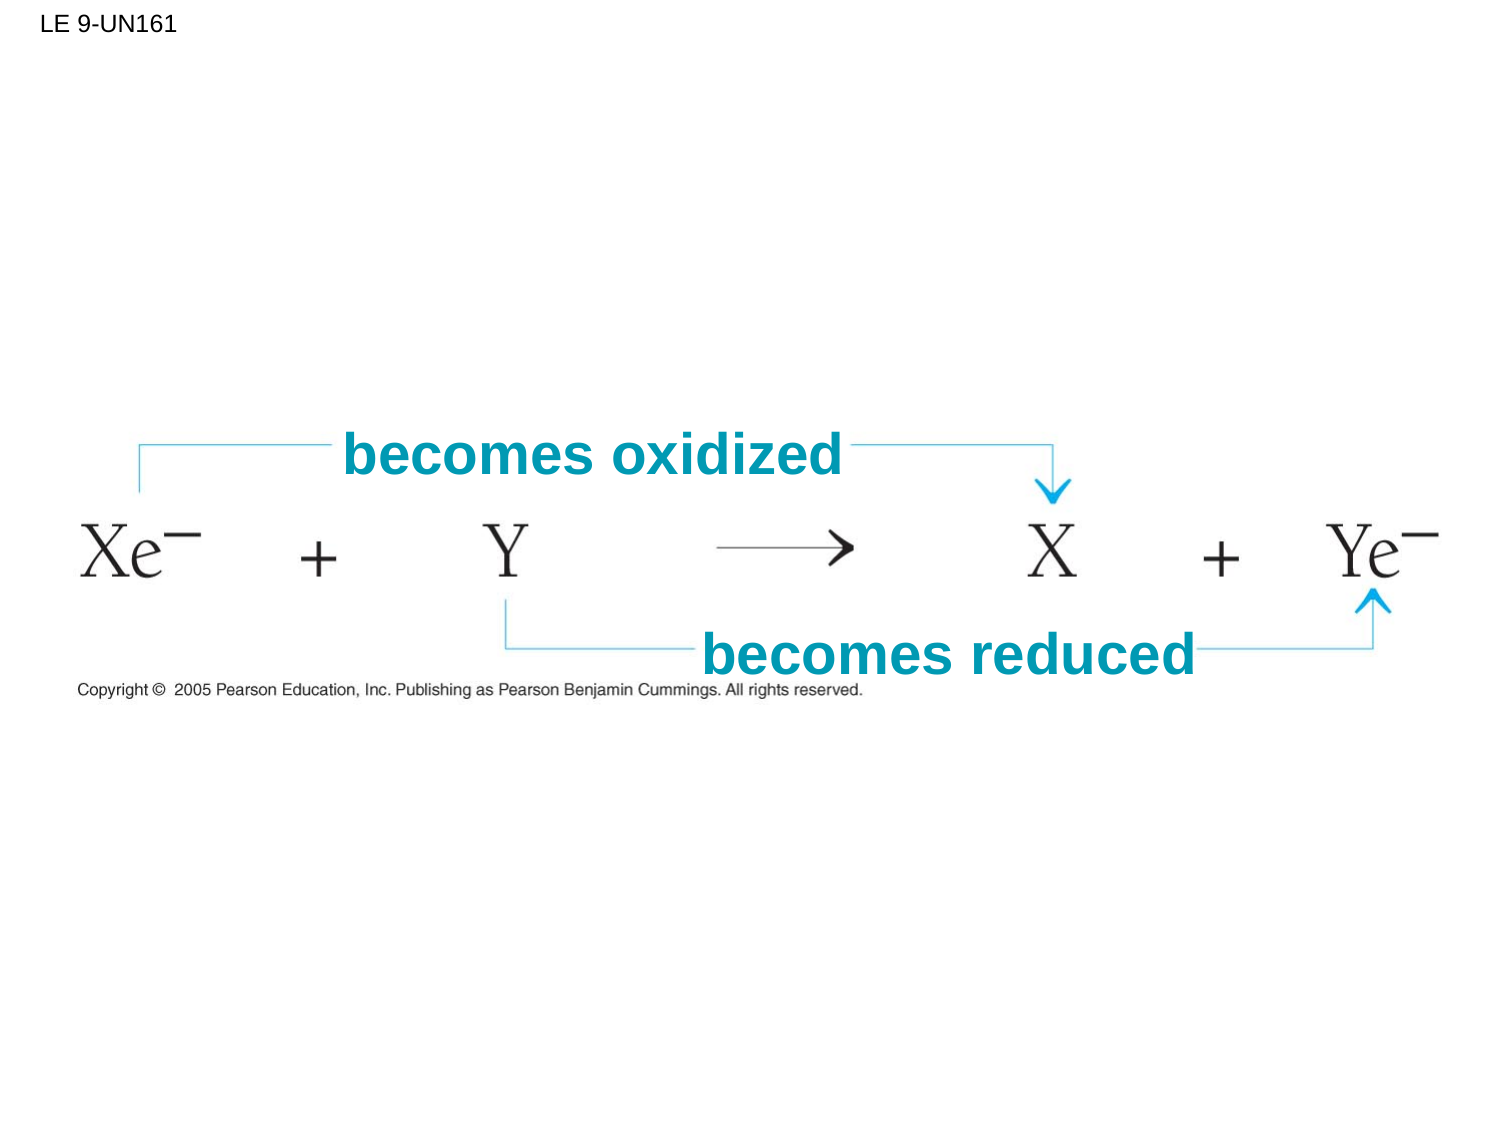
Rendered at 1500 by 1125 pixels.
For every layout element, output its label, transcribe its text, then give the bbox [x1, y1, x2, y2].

text_box becomes reduced [686, 616, 1213, 761]
title LE 9-UN161 [24, 0, 351, 51]
text_box becomes oxidized [330, 416, 858, 561]
picture [49, 416, 1450, 708]
